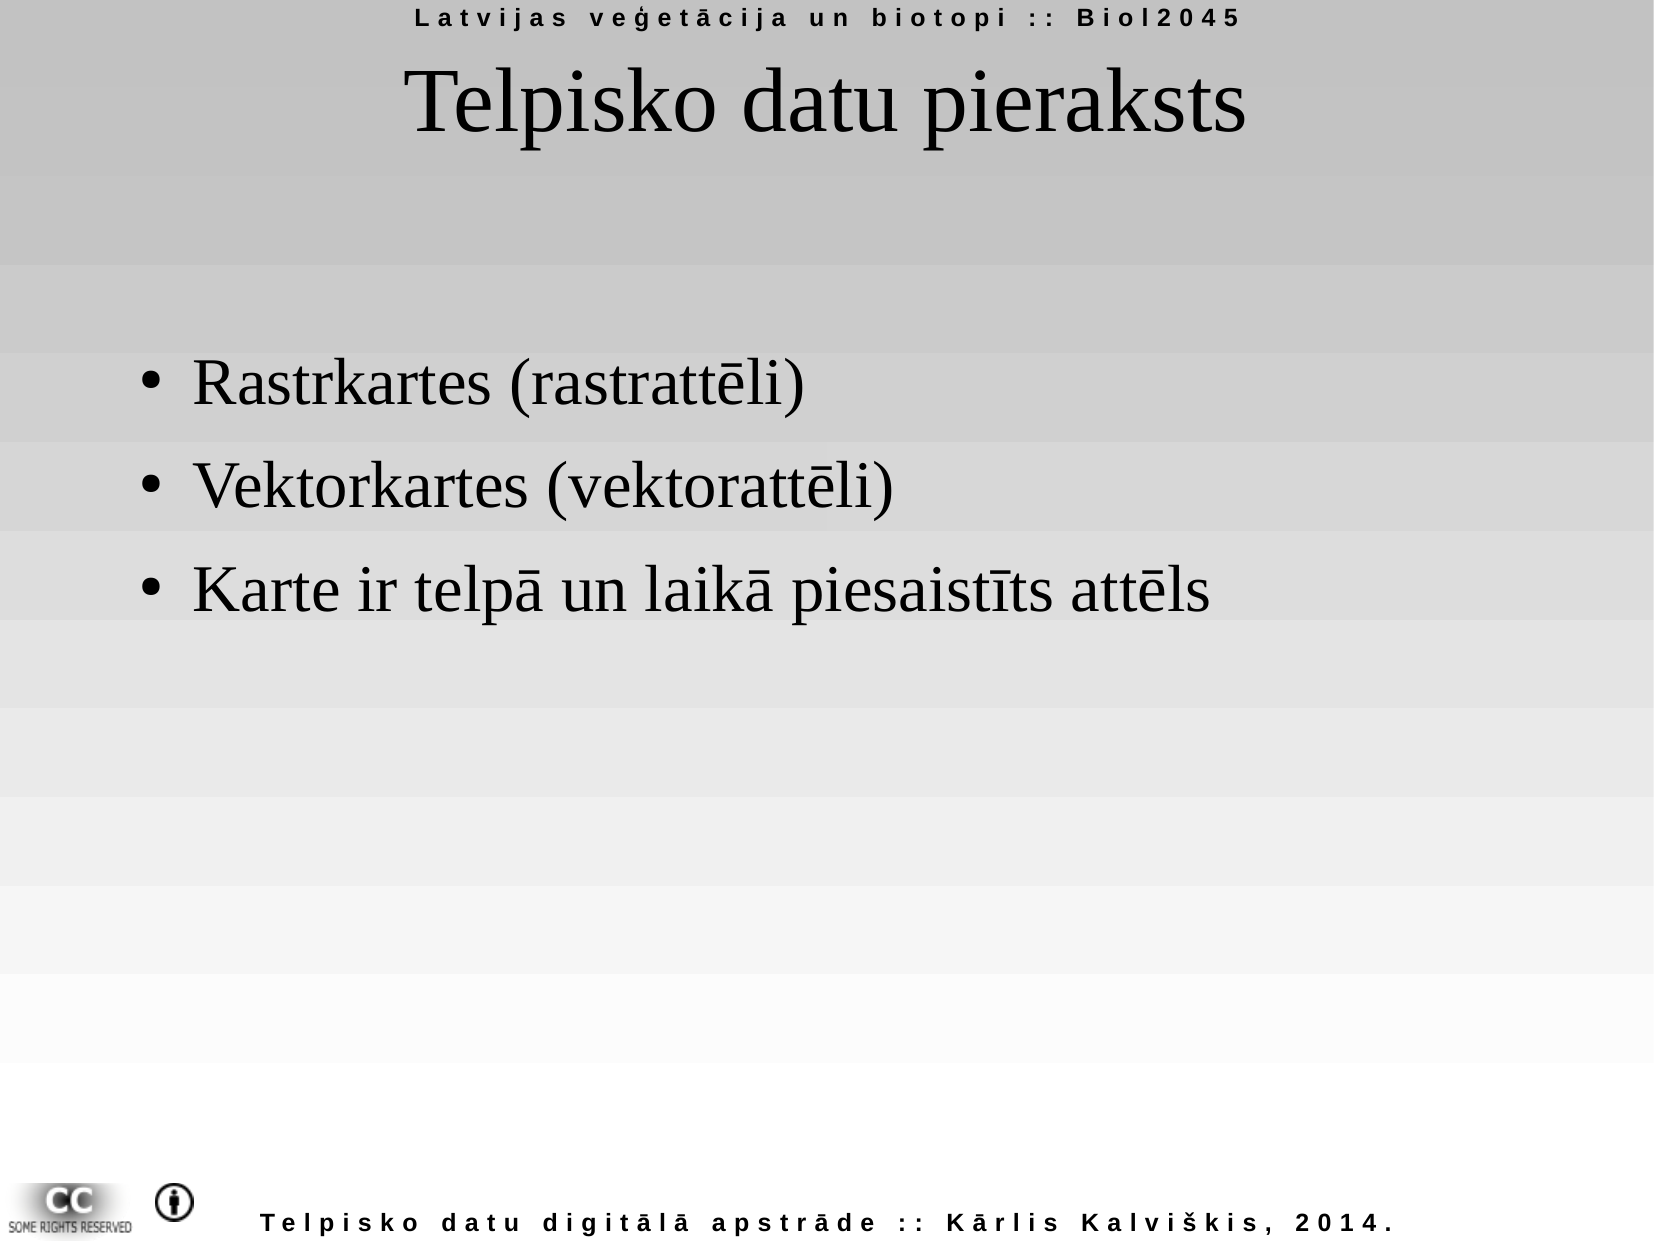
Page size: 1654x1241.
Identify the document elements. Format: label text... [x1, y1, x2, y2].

picture [0, 0, 1654, 1241]
title Telpisko datu pieraksts [34, 61, 1626, 296]
list Rastrkartes (rastrattēli) Vektorkartes (vektorattēli) Karte ir telpā un laikā piesaistīts attēls [121, 344, 1534, 1127]
